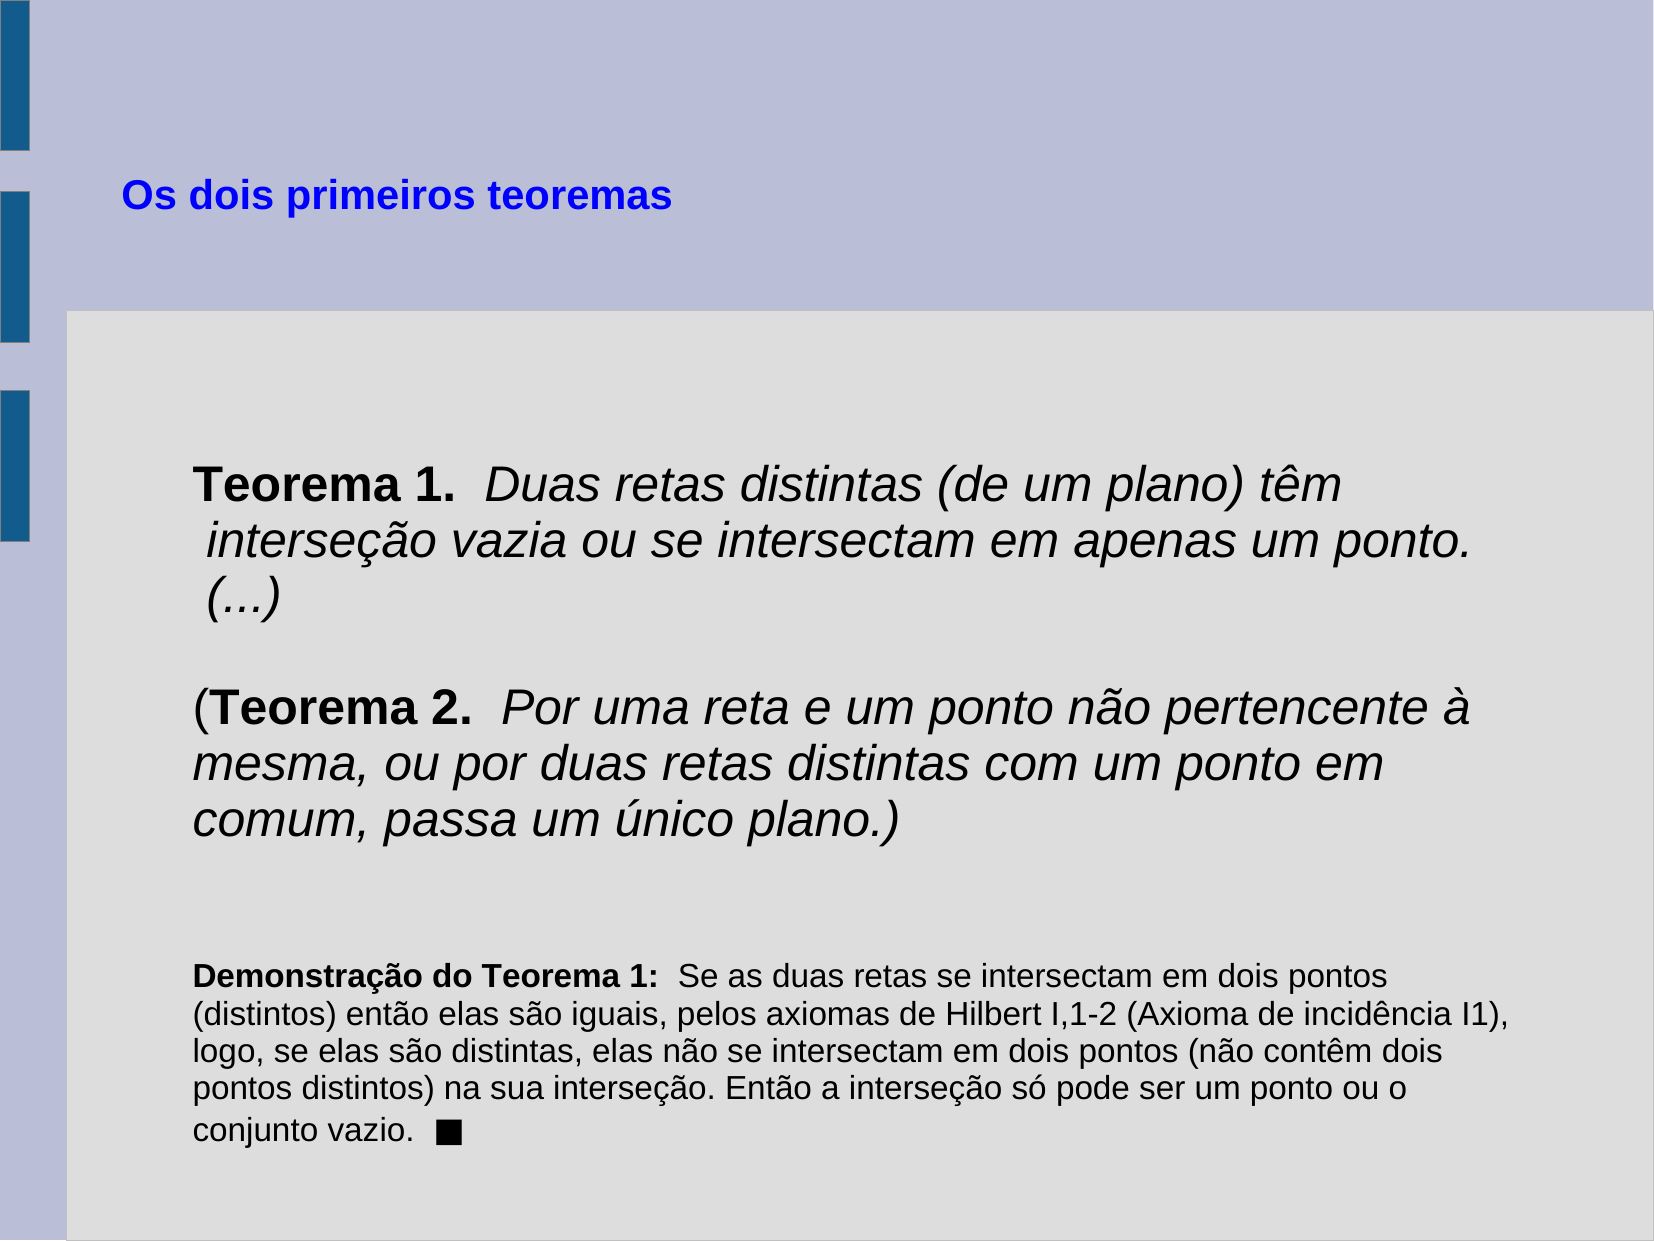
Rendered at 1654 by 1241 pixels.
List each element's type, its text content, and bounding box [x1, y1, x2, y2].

list Teorema 1. Duas retas distintas (de um plano) têm interseção vazia ou se intersectam em apenas um ponto. (...) (Teorema 2. Por uma reta e um ponto não pertencente à mesma, ou por duas retas distintas com um ponto em comum, passa um único plano.) Demonstração do Teorema 1: Se as duas retas se intersectam em dois pontos (distintos) então elas são iguais, pelos axiomas de Hilbert I,1-2 (Axioma de incidência I1), logo, se elas são distintas, elas não se intersectam em dois pontos (não contêm dois pontos distintos) na sua interseção. Então a interseção só pode ser um ponto ou o conjunto vazio. ■ [121, 344, 1534, 1157]
title Os dois primeiros teoremas [121, 91, 1534, 299]
